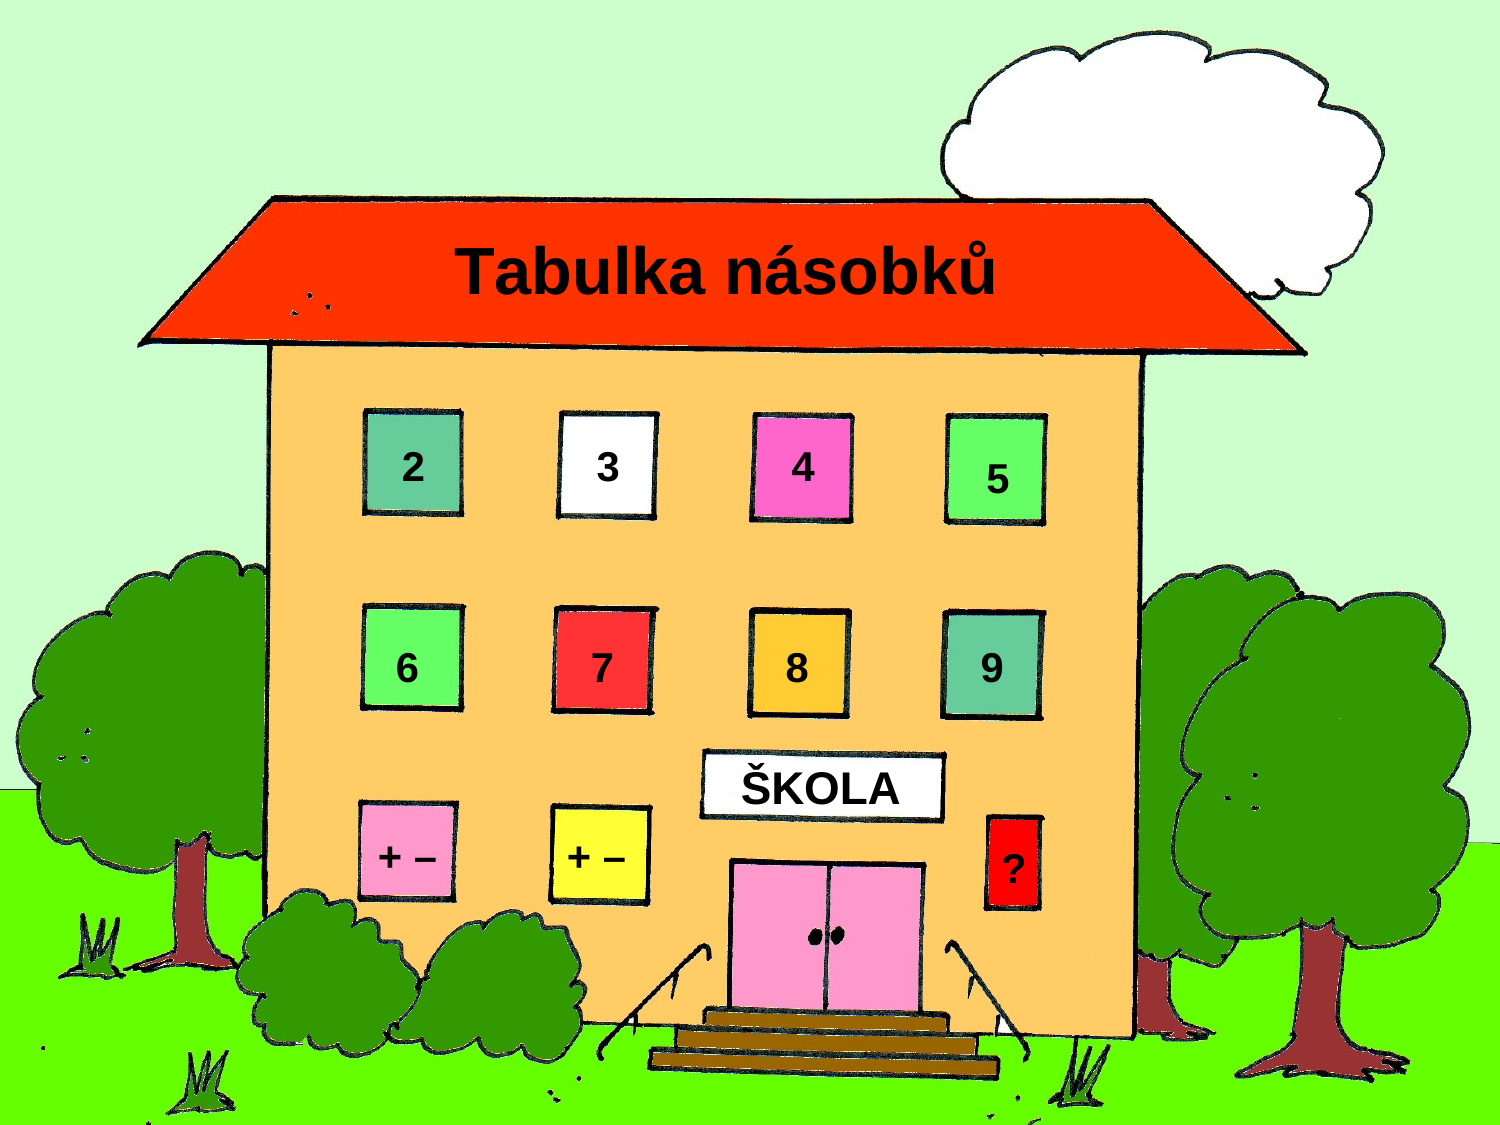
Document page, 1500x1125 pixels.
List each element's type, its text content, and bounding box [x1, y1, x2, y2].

text_box 4 [761, 432, 845, 499]
text_box 9 [950, 633, 1034, 699]
text_box 7 [560, 633, 645, 699]
text_box Tabulka násobků [360, 219, 1093, 316]
text_box 8 [761, 633, 834, 699]
text_box ŠKOLA [702, 751, 940, 822]
text_box + – [549, 822, 644, 888]
text_box 6 [360, 633, 455, 699]
picture [0, 0, 1500, 1125]
text_box 2 [372, 432, 455, 499]
text_box 5 [950, 444, 1046, 510]
text_box ? [986, 834, 1034, 900]
text_box + – [360, 822, 455, 888]
text_box 3 [560, 432, 656, 499]
